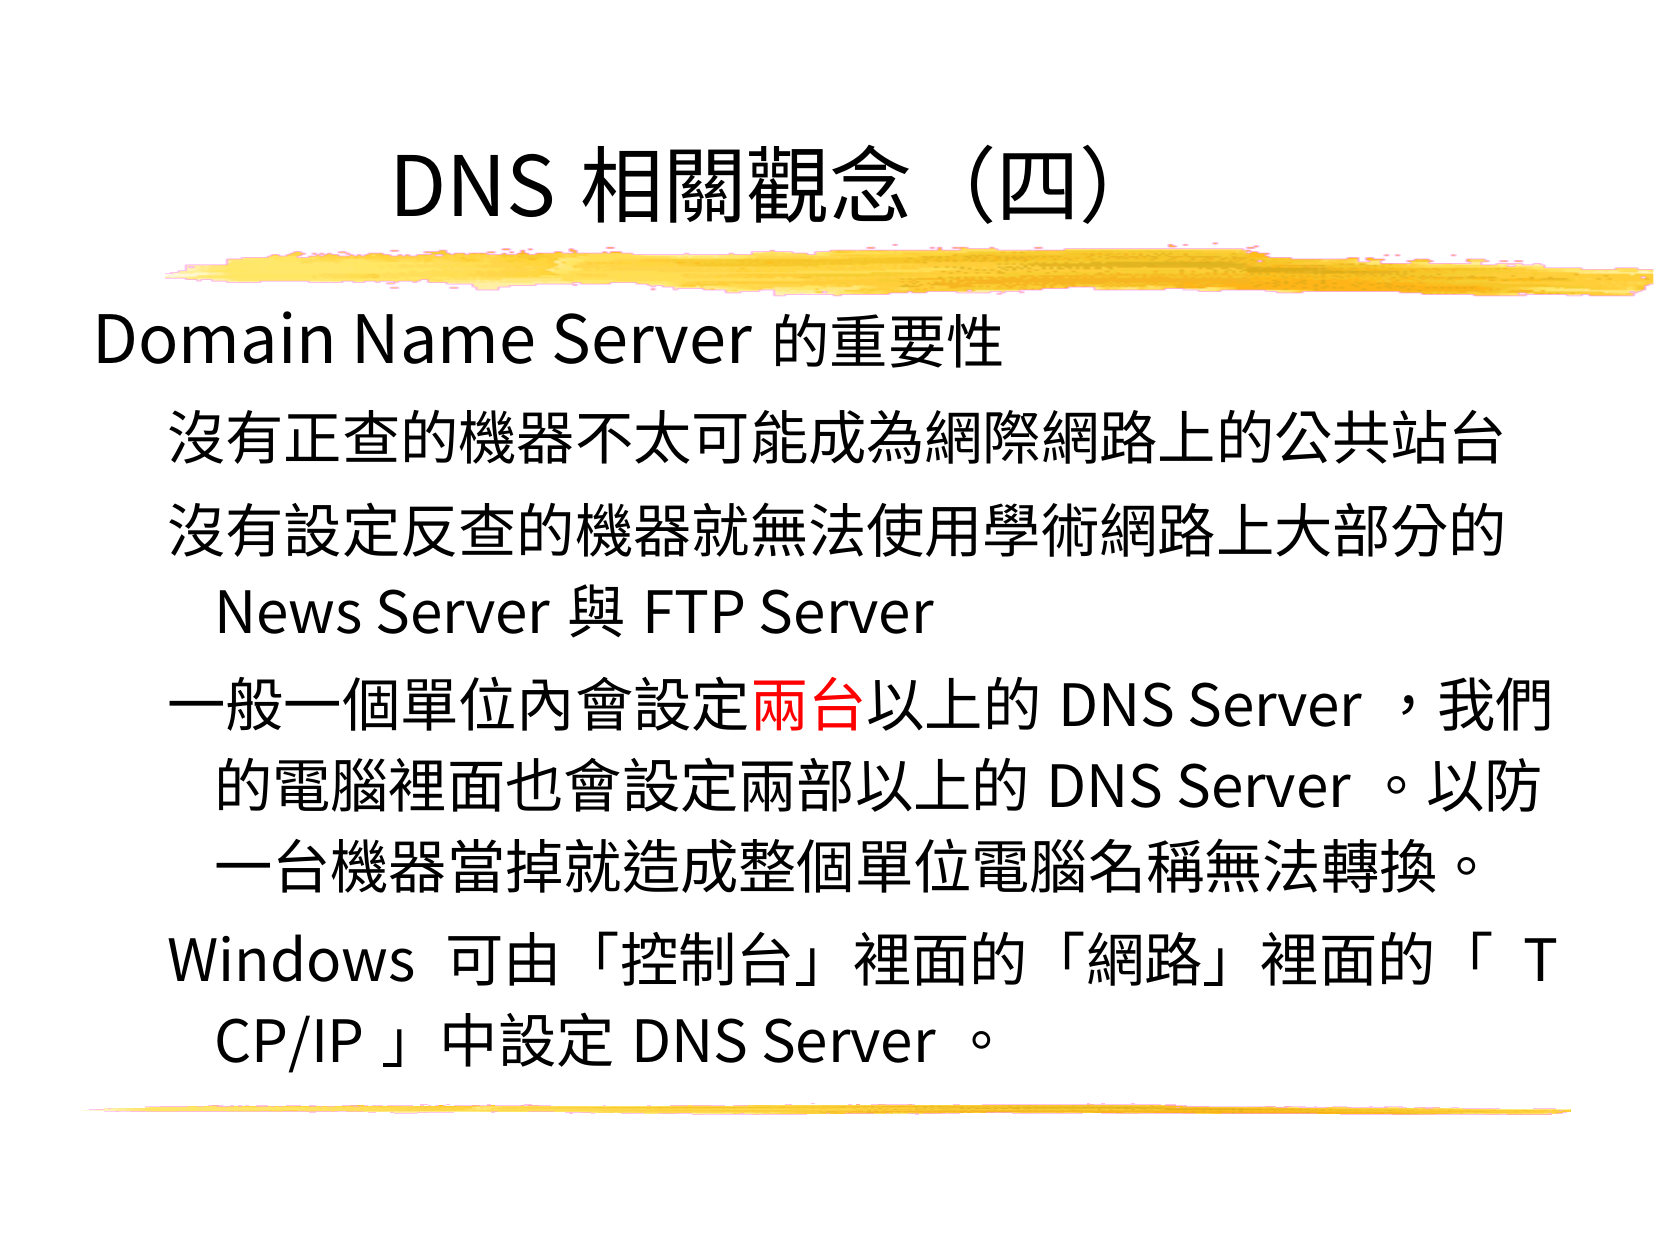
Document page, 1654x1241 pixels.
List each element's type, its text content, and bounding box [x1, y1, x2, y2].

list Domain Name Server的重要性 沒有正查的機器不太可能成為網際網路上的公共站台 沒有設定反查的機器就無法使用學術網路上大部分的News Server與FTP Server 一般一個單位內會設定兩台以上的DNS Server，我們的電腦裡面也會設定兩部以上的DNS Server。以防一台機器當掉就造成整個單位電腦名稱無法轉換。 Windows 可由「控制台」裡面的「網路」裡面的「 TCP/IP」中設定DNS Server。 [77, 281, 1581, 1141]
title DNS相關觀念（四） [73, 25, 1479, 249]
picture [165, 237, 1654, 308]
